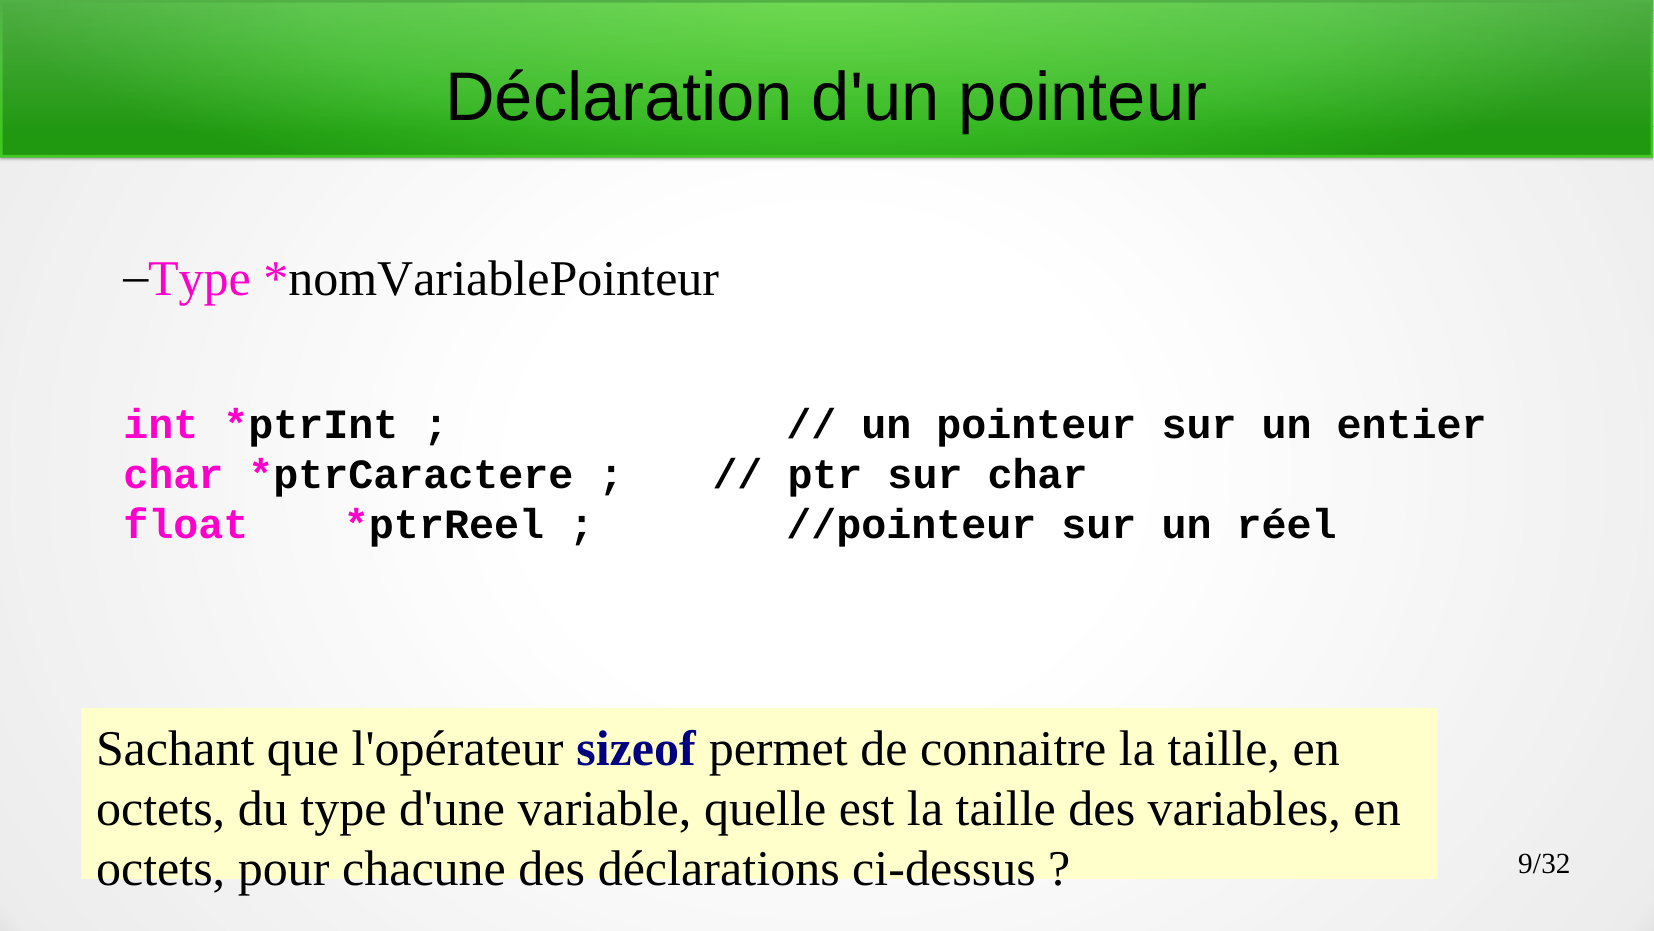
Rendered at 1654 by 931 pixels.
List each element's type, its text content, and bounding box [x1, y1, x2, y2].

text_box Type *nomVariablePointeur int *ptrInt ; // un pointeur sur un entier char *ptrCaractere ; // ptr sur char float *ptrReel ; //pointeur sur un réel [108, 237, 1628, 555]
title Déclaration d'un pointeur [82, 35, 1571, 142]
text_box Sachant que l'opérateur sizeof permet de connaitre la taille, en octets, du type d'une variable, quelle est la taille des variables, en octets, pour chacune des déclarations ci-dessus ? [81, 707, 1438, 879]
